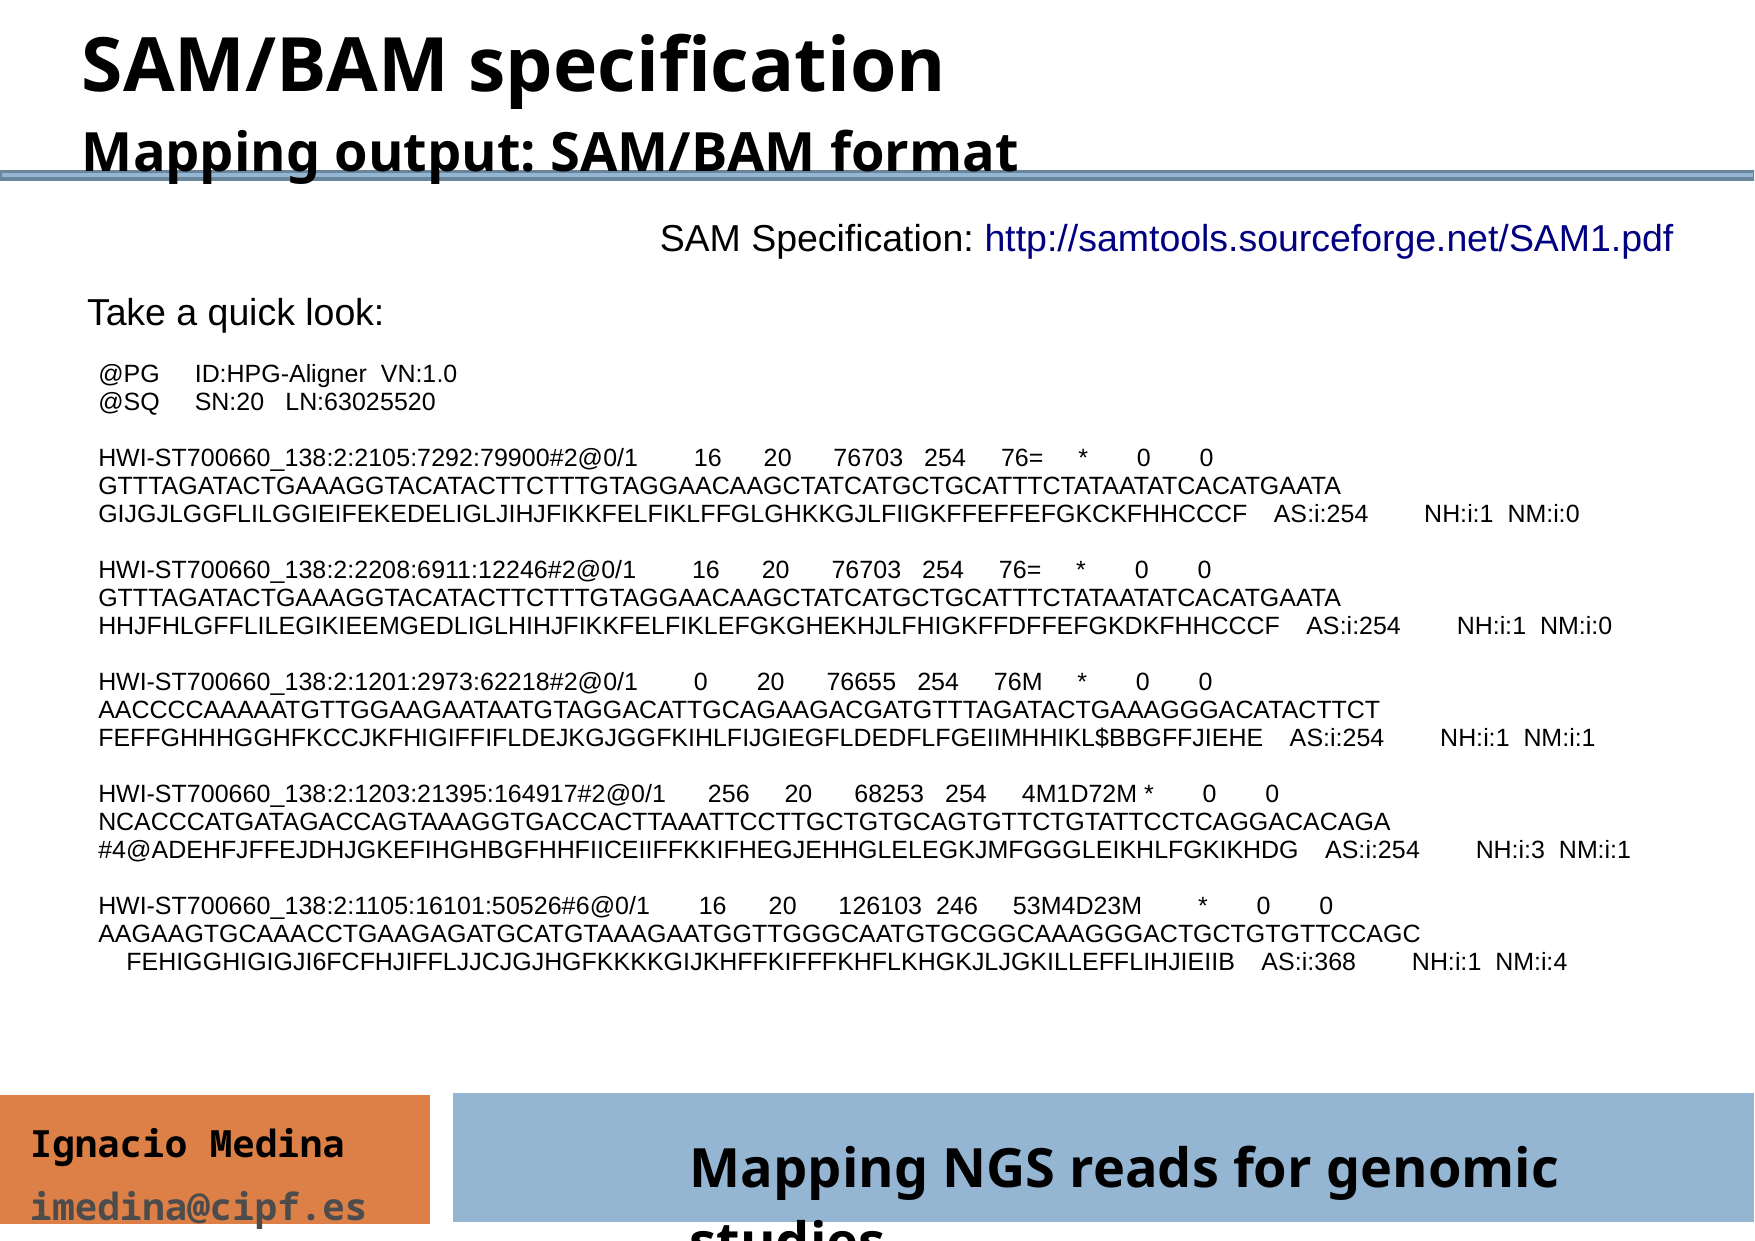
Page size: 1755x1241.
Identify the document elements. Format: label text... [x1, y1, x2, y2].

text_box @PG ID:HPG-Aligner VN:1.0 @SQ SN:20 LN:63025520 HWI-ST700660_138:2:2105:7292:79900#2@0/1 16 20 76703 254 76= * 0 0 GTTTAGATACTGAAAGGTACATACTTCTTTGTAGGAACAAGCTATCATGCTGCATTTCTATAATATCACATGAATA GIJGJLGGFLILGGIEIFEKEDELIGLJIHJFIKKFELFIKLFFGLGHKKGJLFIIGKFFEFFEFGKCKFHHCCCF AS:i:254 NH:i:1 NM:i:0 HWI-ST700660_138:2:2208:6911:12246#2@0/1 16 20 76703 254 76= * 0 0 GTTTAGATACTGAAAGGTACATACTTCTTTGTAGGAACAAGCTATCATGCTGCATTTCTATAATATCACATGAATA HHJFHLGFFLILEGIKIEEMGEDLIGLHIHJFIKKFELFIKLEFGKGHEKHJLFHIGKFFDFFEFGKDKFHHCCCF AS:i:254 NH:i:1 NM:i:0 HWI-ST700660_138:2:1201:2973:62218#2@0/1 0 20 76655 254 76M * 0 0 AACCCCAAAAATGTTGGAAGAATAATGTAGGACATTGCAGAAGACGATGTTTAGATACTGAAAGGGACATACTTCT FEFFGHHHGGHFKCCJKFHIGIFFIFLDEJKGJGGFKIHLFIJGIEGFLDEDFLFGEIIMHHIKL$BBGFFJIEHE AS:i:254 NH:i:1 NM:i:1 HWI-ST700660_138:2:1203:21395:164917#2@0/1 256 20 68253 254 4M1D72M * 0 0 NCACCCATGATAGACCAGTAAAGGTGACCACTTAAATTCCTTGCTGTGCAGTGTTCTGTATTCCTCAGGACACAGA #4@ADEHFJFFEJDHJGKEFIHGHBGFHHFIICEIIFFKKIFHEGJEHHGLELEGKJMFGGGLEIKHLFGKIKHDG AS:i:254 NH:i:3 NM:i:1 HWI-ST700660_138:2:1105:16101:50526#6@0/1 16 20 126103 246 53M4D23M * 0 0 AAGAAGTGCAAACCTGAAGAGATGCATGTAAAGAATGGTTGGGCAATGTGCGGCAAAGGGACTGCTGTGTTCCAGC FEHIGGHIGIGJI6FCFHJIFFLJJCJGJHGFKKKKGIJKHFFKIFFFKHFLKHGKJLJGKILLEFFLIHJIEIIB AS:i:368 NH:i:1 NM:i:4 [83, 352, 1689, 1012]
text_box [439, 171, 1754, 179]
text_box [0, 171, 169, 179]
text_box SAM Specification: http://samtools.sourceforge.net/SAM1.pdf [645, 210, 1726, 267]
text_box Take a quick look: [72, 284, 898, 341]
text_box [314, 171, 431, 179]
text_box SAM/BAM specification Mapping output: SAM/BAM format [67, 3, 1688, 168]
text_box [211, 171, 308, 179]
text_box Ignacio Medina imedina@cipf.es [15, 1110, 406, 1213]
text_box [177, 171, 203, 179]
text_box Mapping NGS reads for genomic studies [675, 1122, 1726, 1200]
